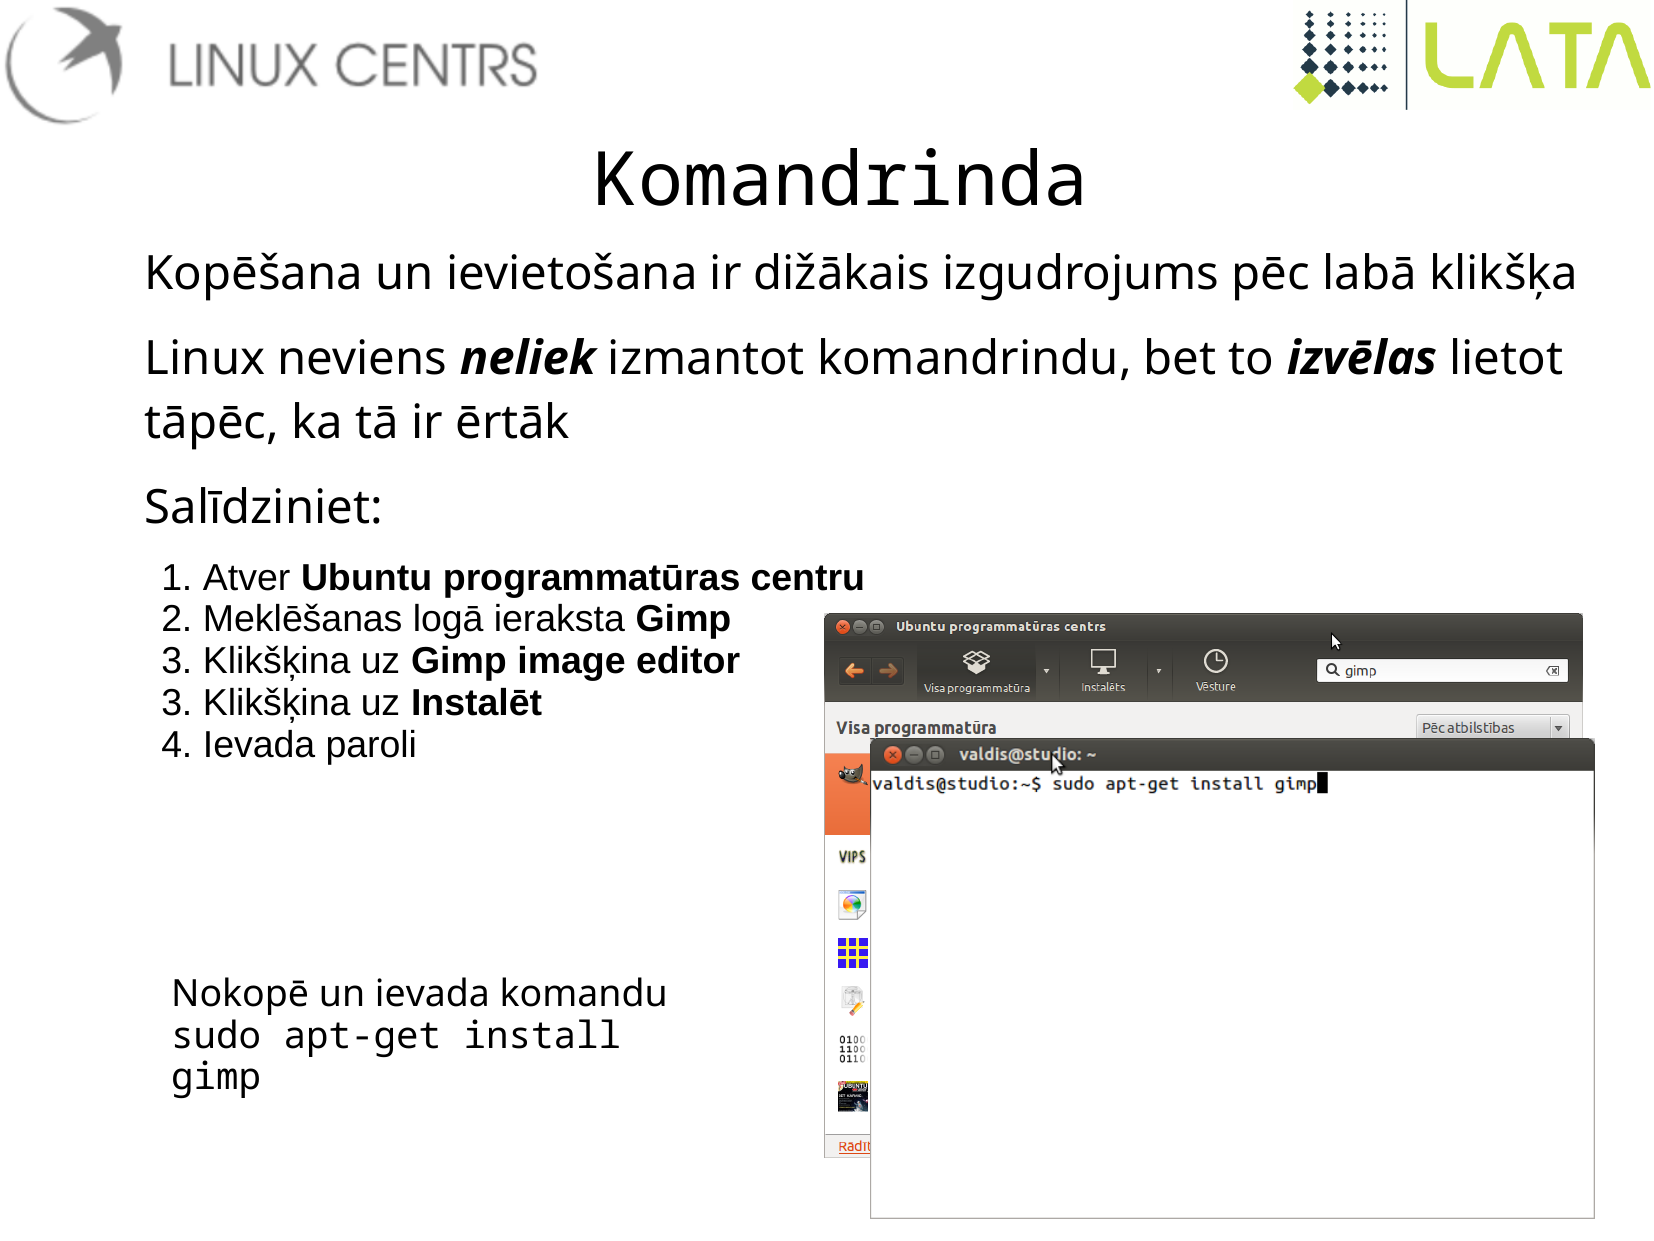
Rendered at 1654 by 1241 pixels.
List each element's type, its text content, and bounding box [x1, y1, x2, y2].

list Kopēšana un ievietošana ir dižākais izgudrojums pēc labā klikšķa Linux neviens neliek izmantot komandrindu, bet to izvēlas lietot tāpēc, ka tā ir ērtāk Salīdziniet: [94, 238, 1583, 550]
picture [0, 3, 556, 127]
text_box Nokopē un ievada komandu sudo apt-get install gimp [156, 965, 727, 1148]
picture [1293, 0, 1651, 110]
text_box 1. Atver Ubuntu programmatūras centru 2. Meklēšanas logā ieraksta Gimp 3. Klikšķina uz Gimp image editor 3. Klikšķina uz Instalēt 4. Ievada paroli [4, 549, 1182, 815]
title Komandrinda [159, 118, 1524, 235]
picture [824, 613, 1595, 1220]
